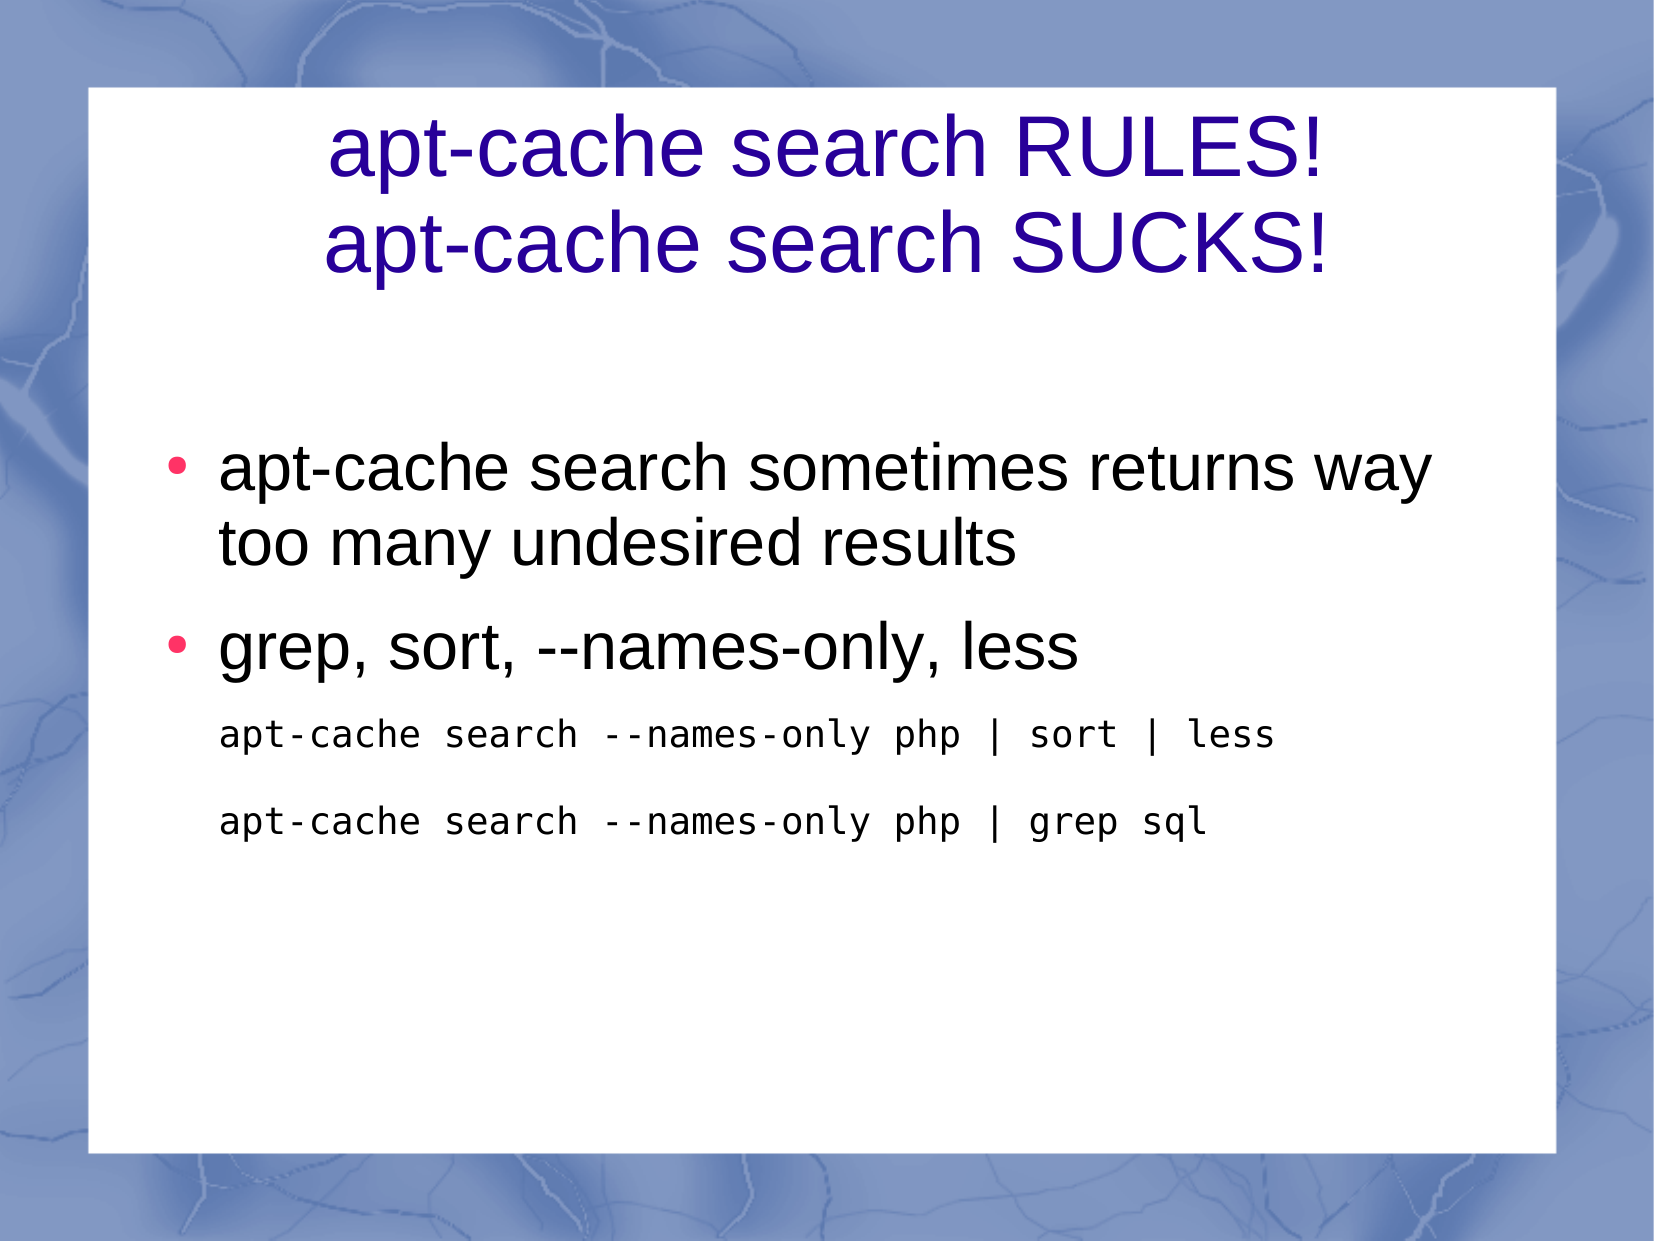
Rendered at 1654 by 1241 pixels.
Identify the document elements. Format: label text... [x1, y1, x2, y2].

picture [0, 0, 1654, 1241]
title apt-cache search RULES! apt-cache search SUCKS! [118, 90, 1536, 298]
list apt-cache search sometimes returns way too many undesired results grep, sort, --names-only, less apt-cache search --names-only php | sort | less apt-cache search --names-only php | grep sql [147, 325, 1506, 1232]
